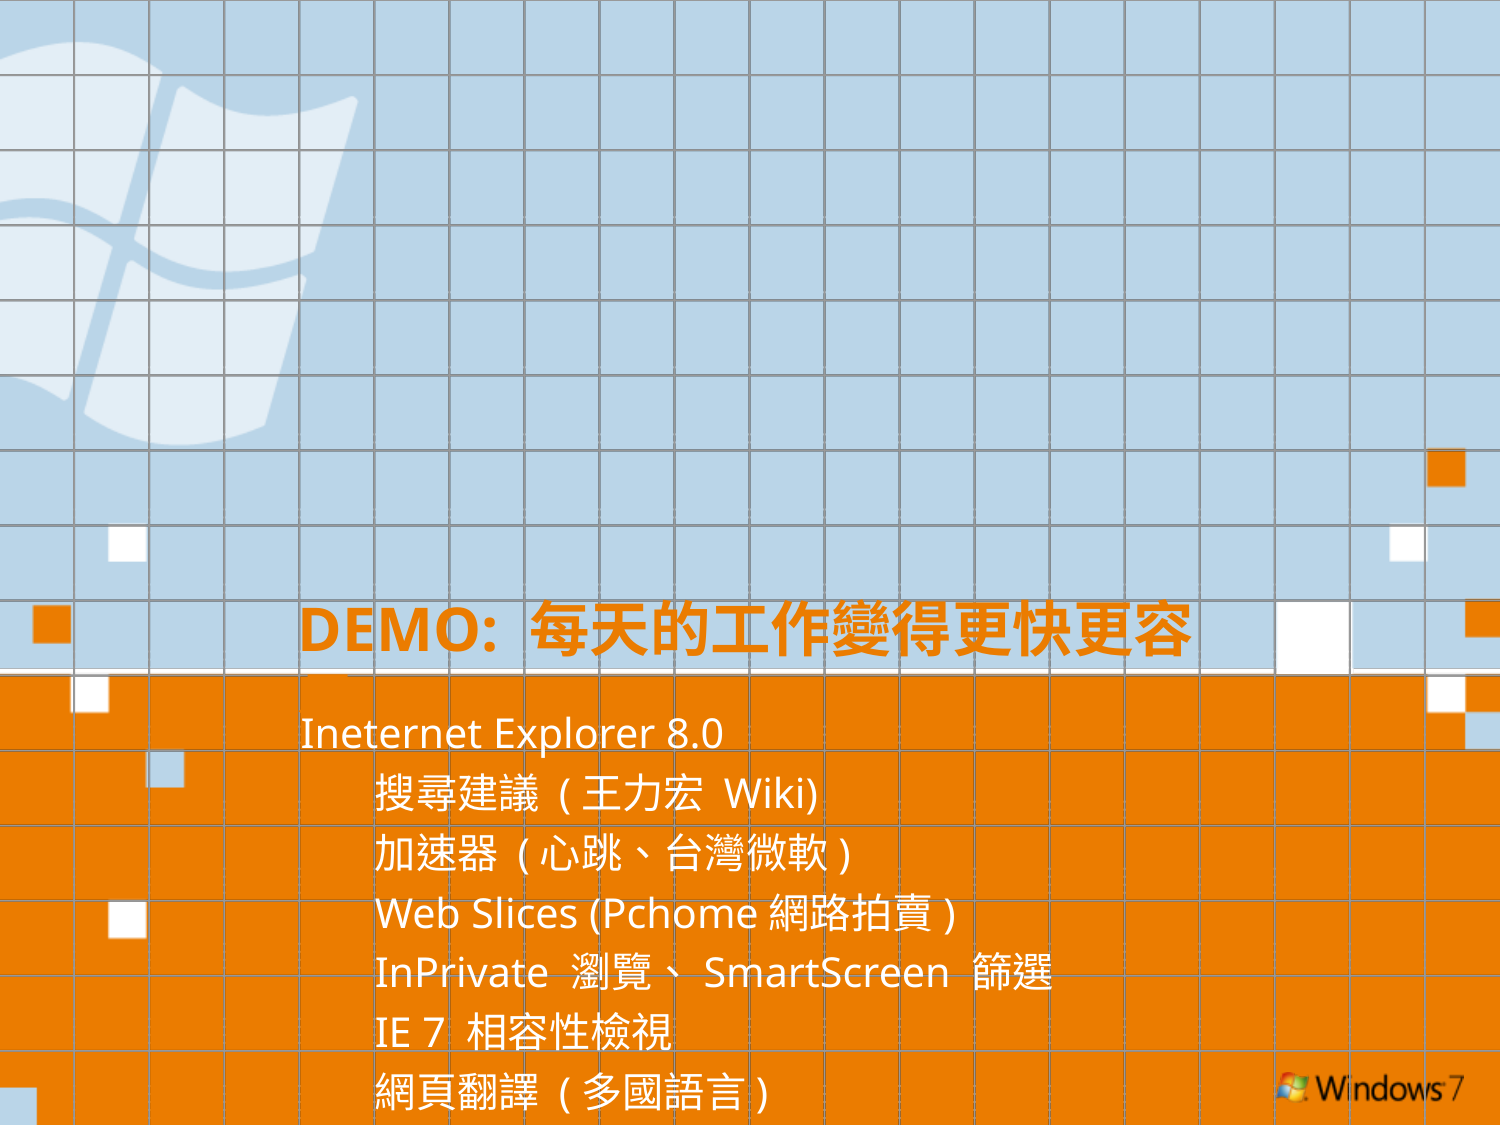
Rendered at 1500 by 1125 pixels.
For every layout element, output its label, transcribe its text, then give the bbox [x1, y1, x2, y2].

title DEMO: 每天的工作變得更快更容易 [282, 583, 1266, 671]
list Ineternet Explorer 8.0 搜尋建議 (王力宏 Wiki) 加速器 (心跳、台灣微軟) Web Slices (Pchome網路拍賣) InPrivate 瀏覽、SmartScreen 篩選 IE 7 相容性檢視 網頁翻譯 (多國語言) [285, 699, 1266, 1125]
